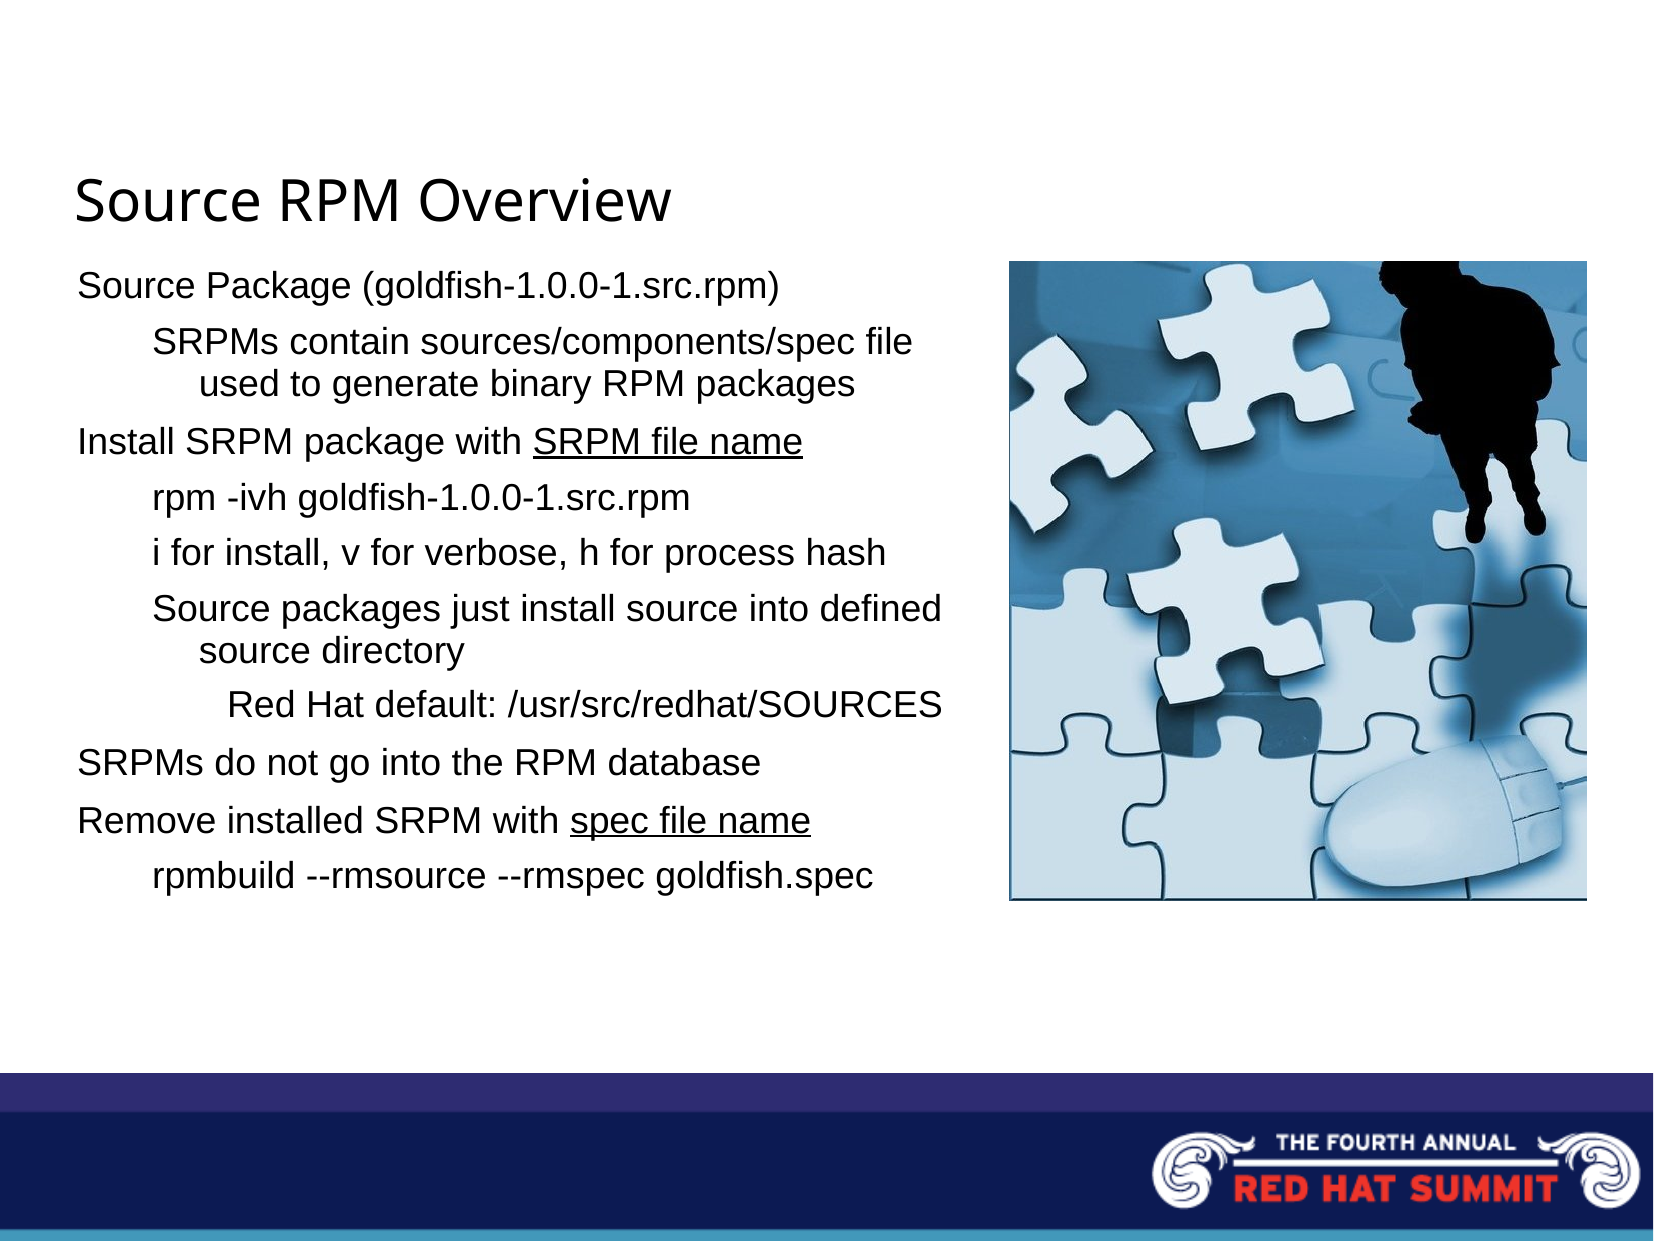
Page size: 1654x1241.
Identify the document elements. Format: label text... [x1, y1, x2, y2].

list Source Package (goldfish-1.0.0-1.src.rpm) SRPMs contain sources/components/spec file used to generate binary RPM packages Install SRPM package with SRPM file name rpm -ivh goldfish-1.0.0-1.src.rpm i for install, v for verbose, h for process hash Source packages just install source into defined source directory Red Hat default: /usr/src/redhat/SOURCES SRPMs do not go into the RPM database Remove installed SRPM with spec file name rpmbuild --rmsource --rmspec goldfish.spec [77, 264, 991, 1174]
picture [1009, 261, 1587, 901]
title Source RPM Overview [74, 140, 1506, 259]
picture [0, 1073, 1654, 1241]
